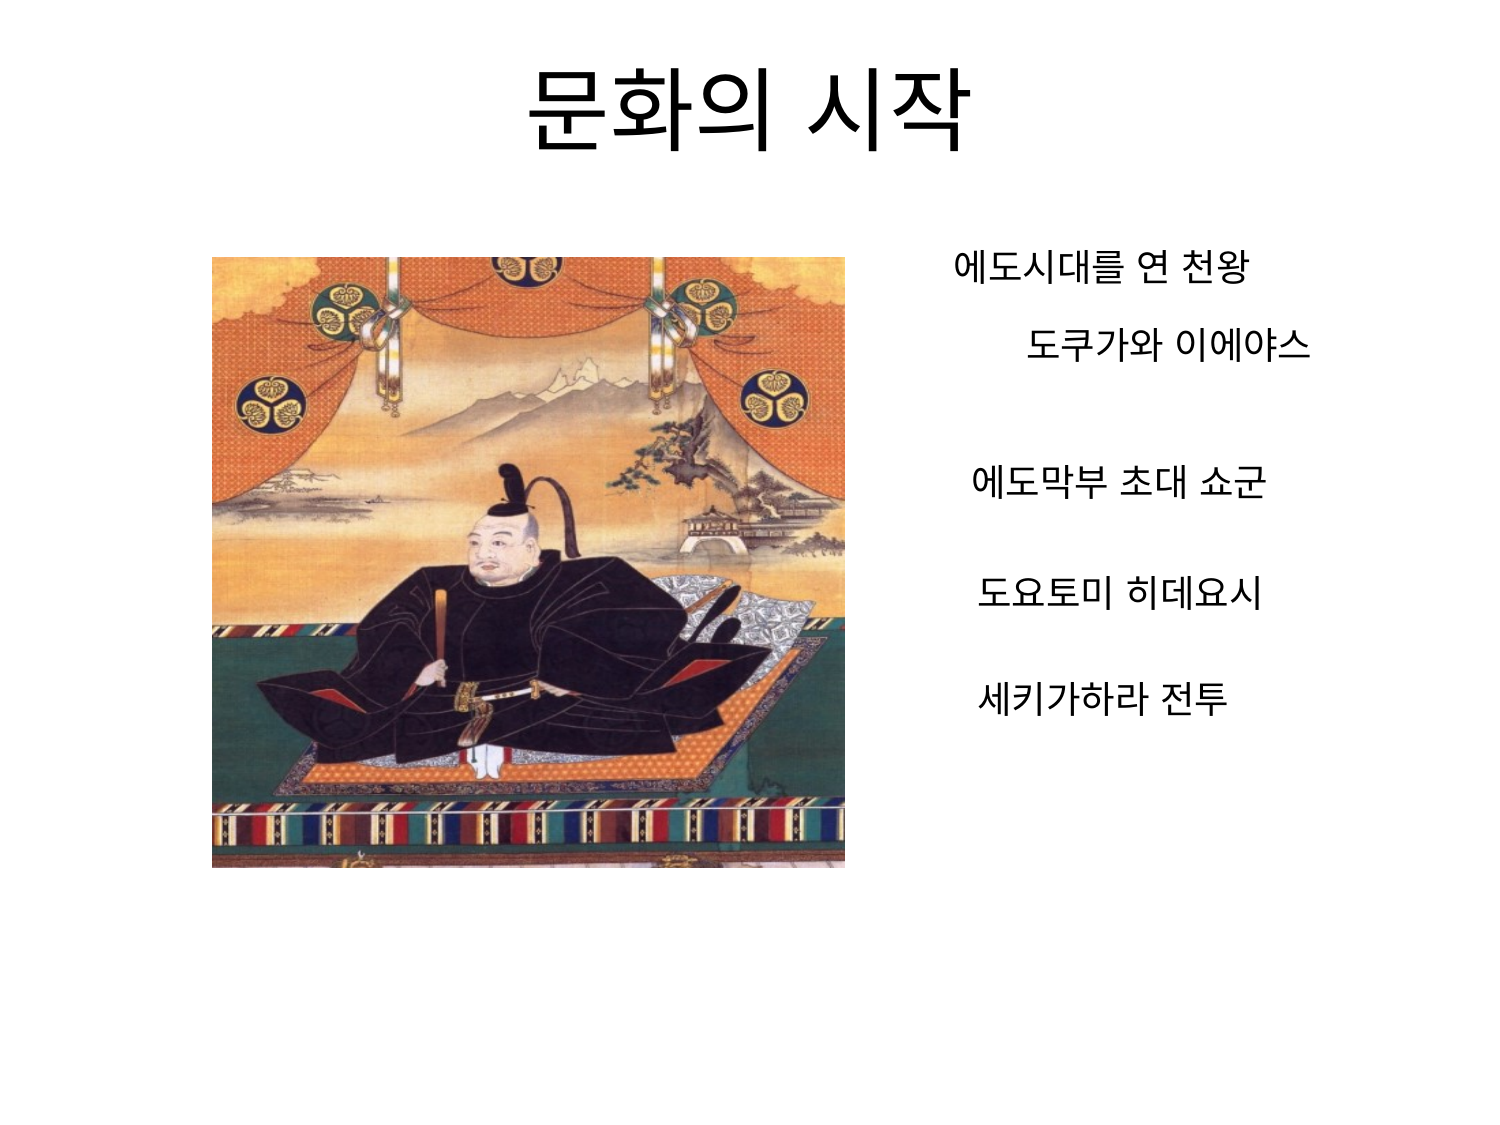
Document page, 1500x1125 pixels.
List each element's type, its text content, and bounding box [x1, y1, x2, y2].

text_box 에도시대를 연 천왕 [938, 236, 1341, 297]
title 문화의 시작 [75, 45, 1425, 233]
text_box 세키가하라 전투 [962, 668, 1294, 729]
text_box 도요토미 히데요시 [962, 562, 1341, 623]
text_box 도쿠가와 이에야스 [1011, 314, 1425, 375]
text_box 에도막부 초대 쇼군 [956, 451, 1347, 512]
picture [212, 257, 845, 868]
